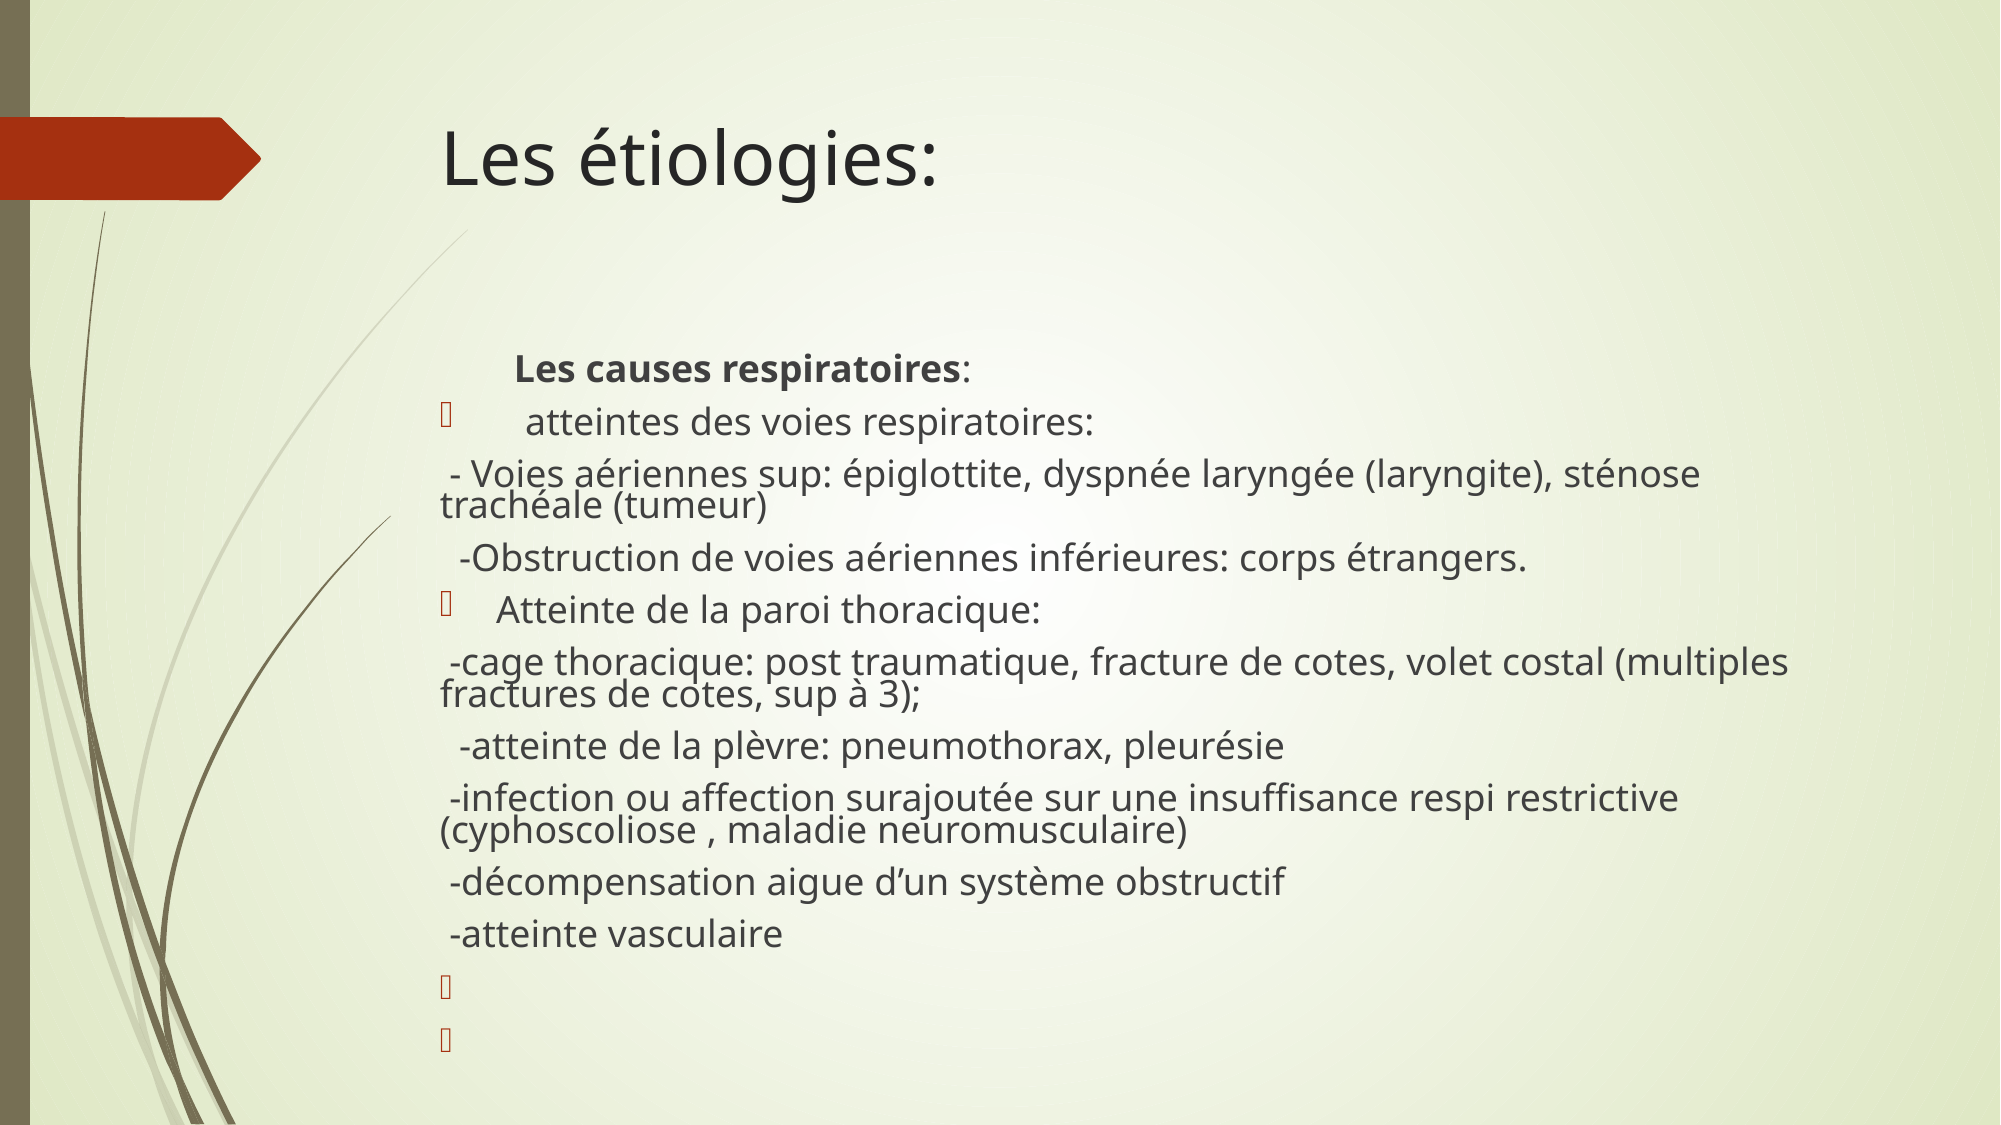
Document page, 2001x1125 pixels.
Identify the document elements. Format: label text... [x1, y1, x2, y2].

title Les étiologies: [425, 102, 1888, 313]
list Les causes respiratoires: atteintes des voies respiratoires: - Voies aériennes sup: épiglottite, dyspnée laryngée (laryngite), sténose trachéale (tumeur) -Obstruction de voies aériennes inférieures: corps étrangers. Atteinte de la paroi thoracique: -cage thoracique: post traumatique, fracture de cotes, volet costal (multiples fractures de cotes, sup à 3); -atteinte de la plèvre: pneumothorax, pleurésie -infection ou affection surajoutée sur une insuffisance respi restrictive (cyphoscoliose , maladie neuromusculaire) -décompensation aigue d’un système obstructif -atteinte vasculaire [424, 350, 1888, 970]
